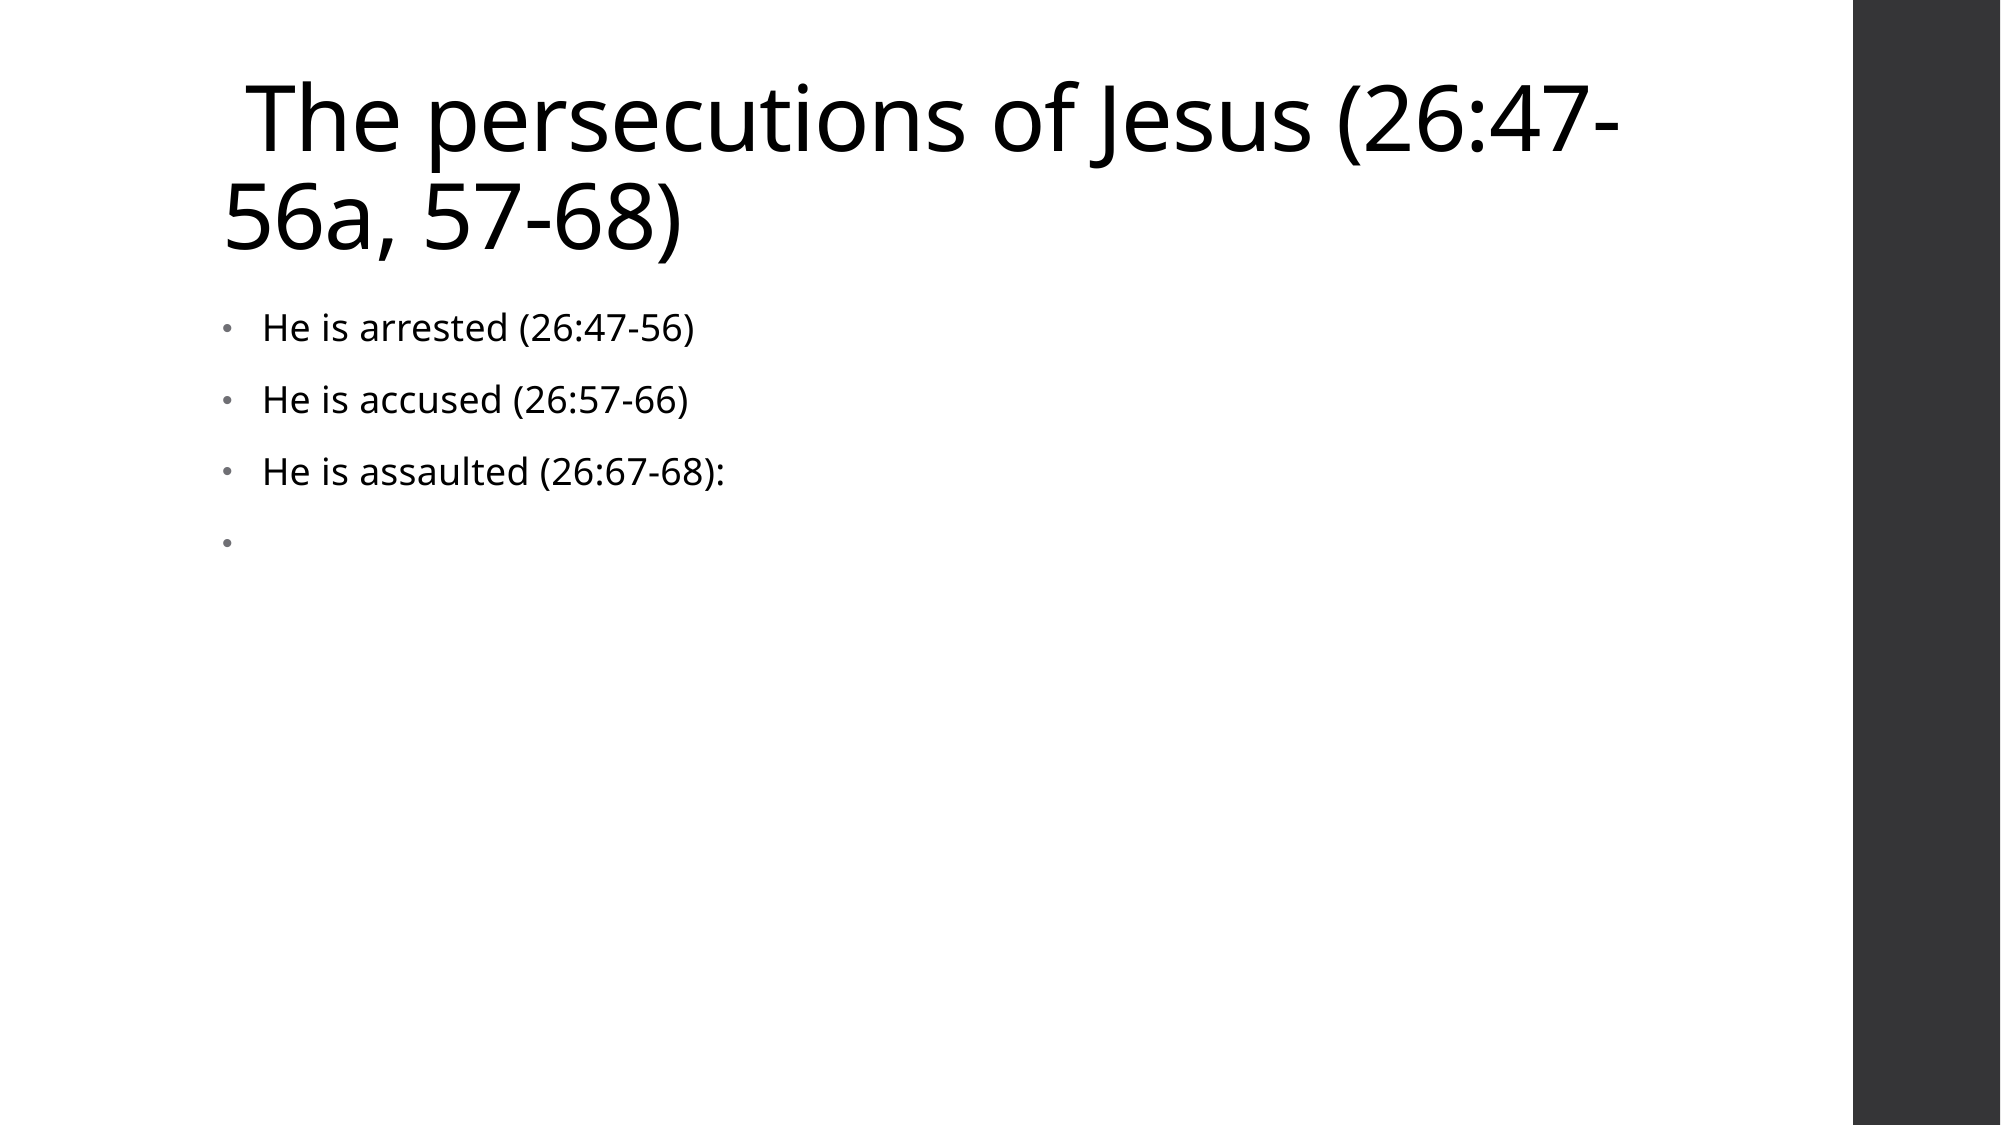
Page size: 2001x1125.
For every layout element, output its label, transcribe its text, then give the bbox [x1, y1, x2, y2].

title The persecutions of Jesus (26:47-56a, 57-68) [206, 60, 1797, 278]
list He is arrested (26:47-56) He is accused (26:57-66) He is assaulted (26:67-68): [206, 299, 1617, 1014]
